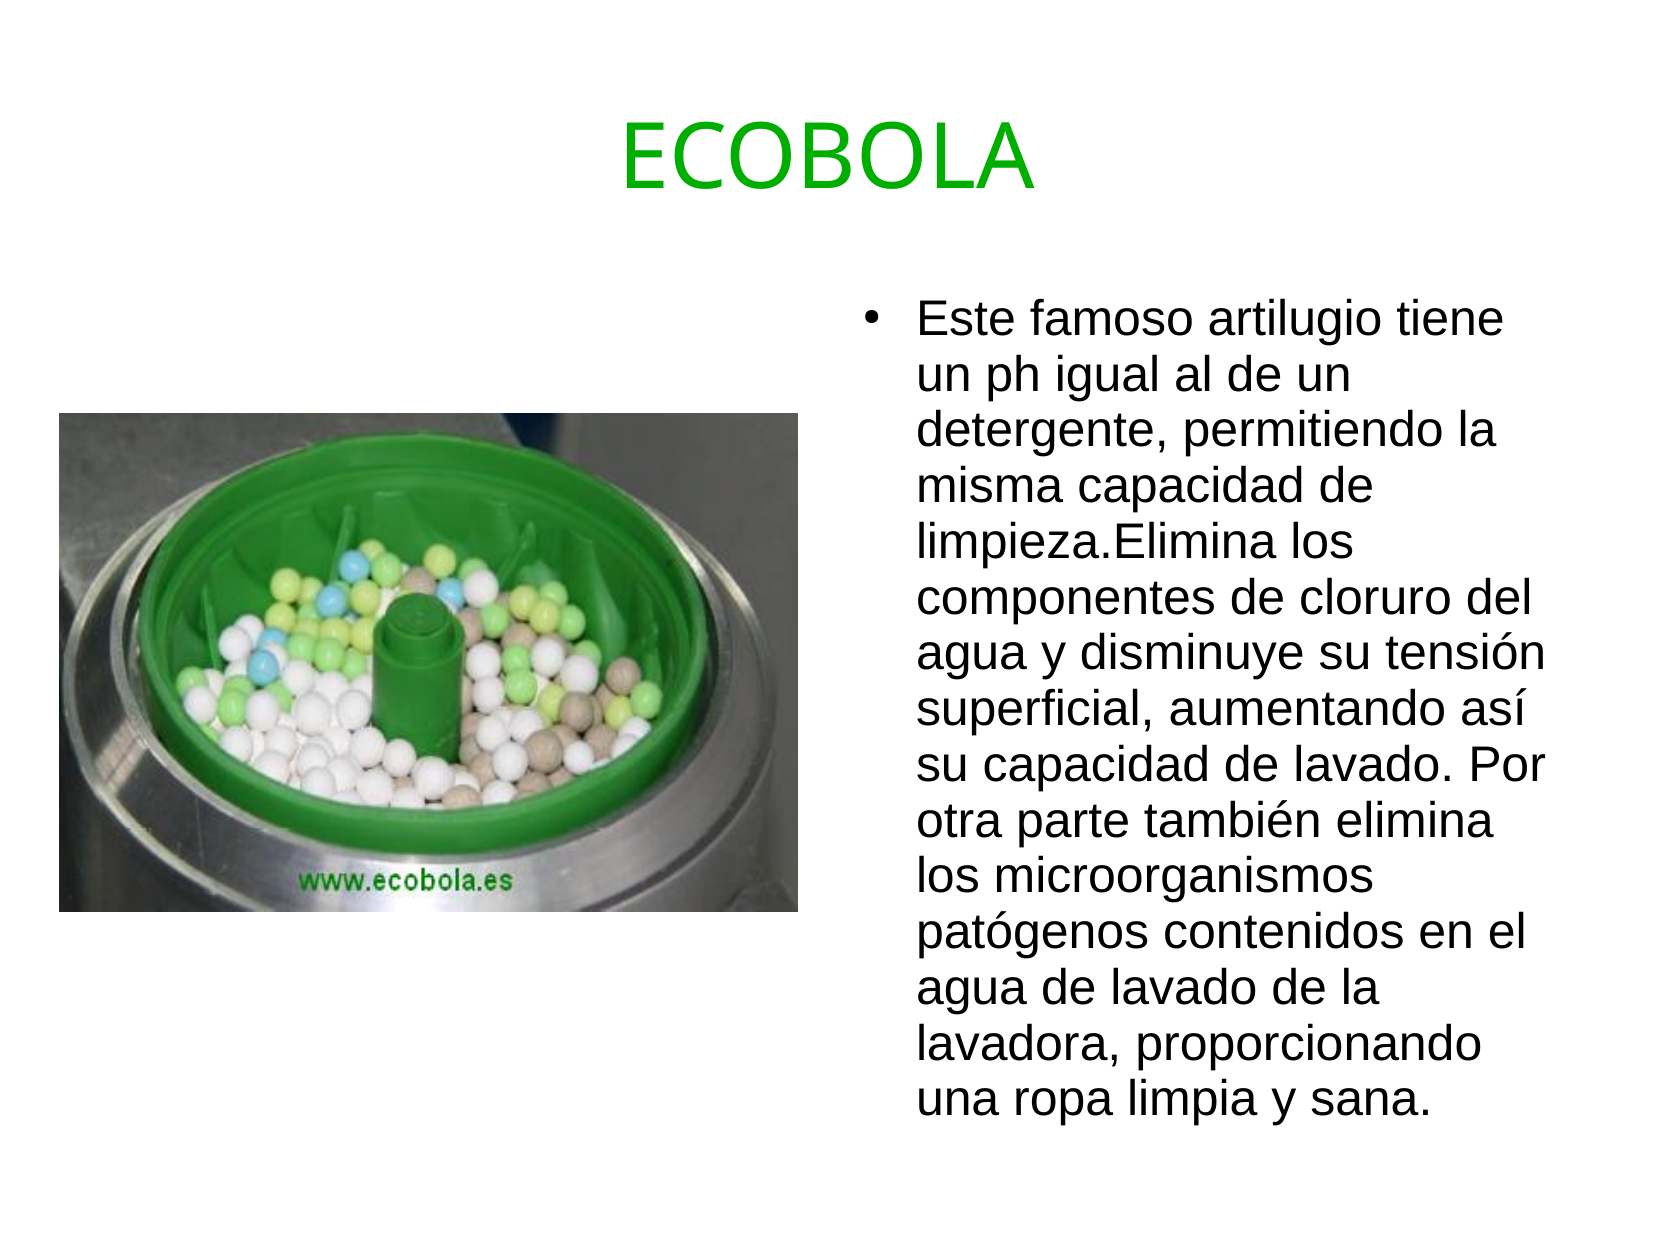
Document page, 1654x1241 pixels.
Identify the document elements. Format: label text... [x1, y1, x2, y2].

title ECOBOLA [82, 49, 1571, 257]
picture [59, 413, 798, 912]
list Este famoso artilugio tiene un ph igual al de un detergente, permitiendo la misma capacidad de limpieza.Elimina los componentes de cloruro del agua y disminuye su tensión superficial, aumentando así su capacidad de lavado. Por otra parte también elimina los microorganismos patógenos contenidos en el agua de lavado de la lavadora, proporcionando una ropa limpia y sana. [845, 290, 1572, 1127]
